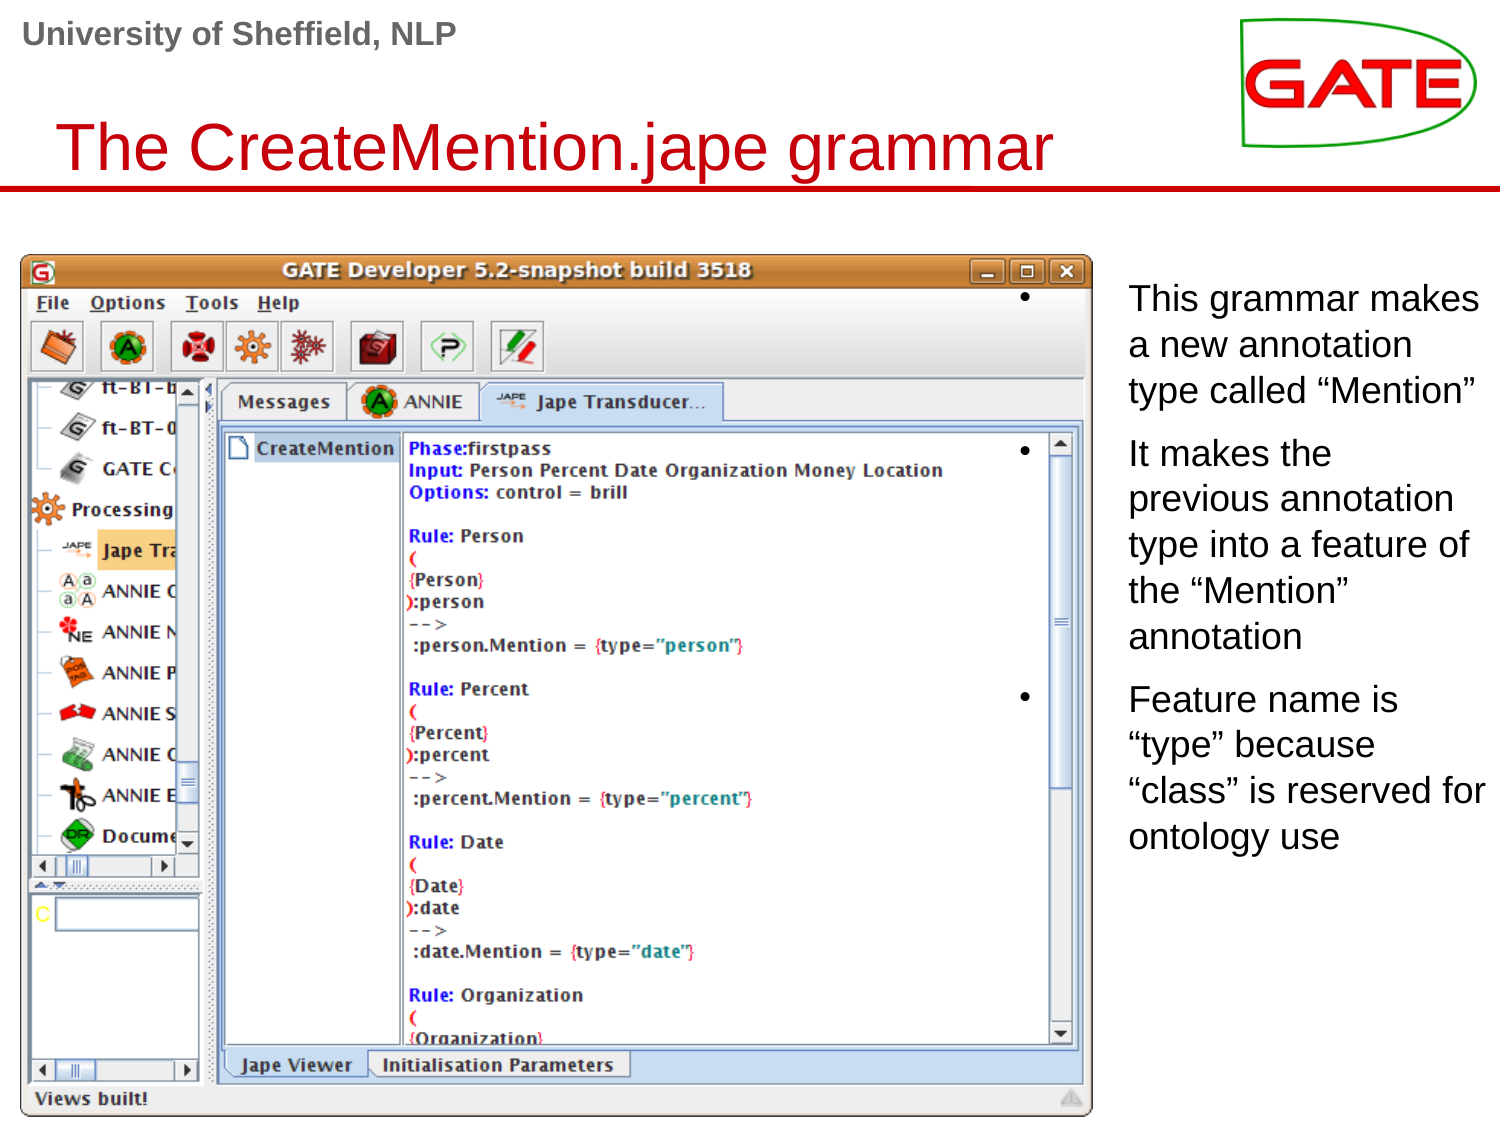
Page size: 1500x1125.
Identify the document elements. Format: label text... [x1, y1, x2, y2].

title The CreateMention.jape grammar [41, 30, 1391, 262]
picture [20, 254, 1093, 1117]
picture [1240, 18, 1477, 148]
list This grammar makes a new annotation type called “Mention” It makes the previous annotation type into a feature of the “Mention” annotation Feature name is “type” because “class” is reserved for ontology use [1003, 265, 1500, 1075]
